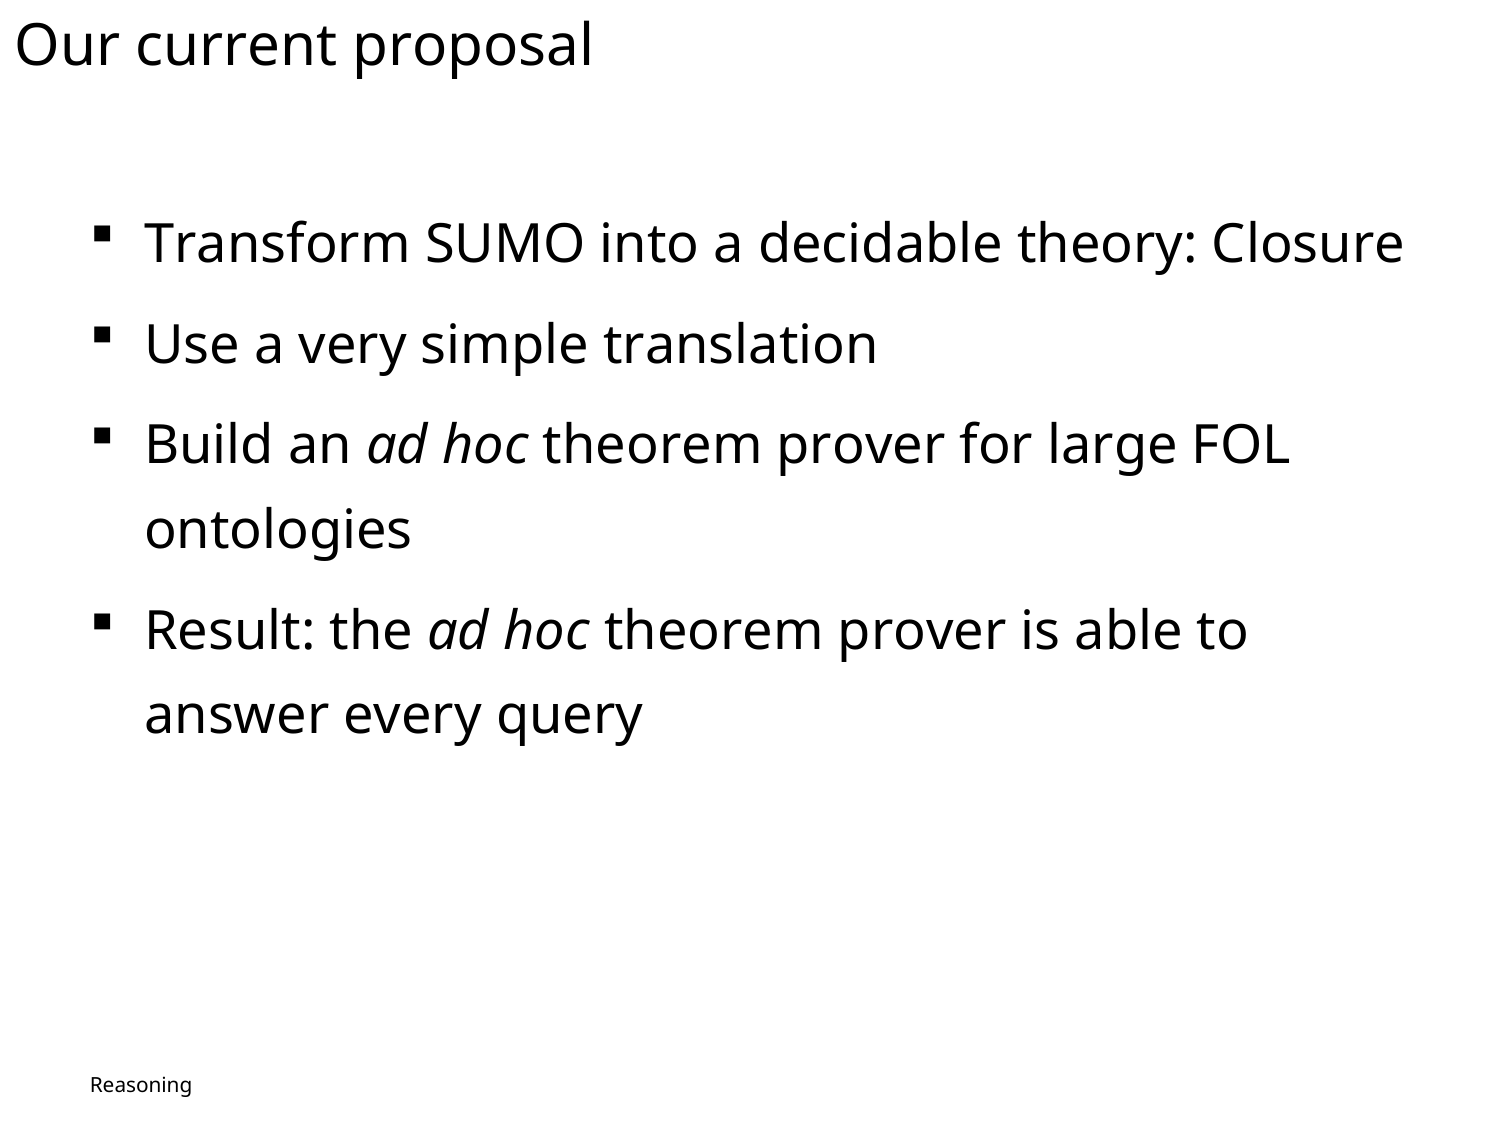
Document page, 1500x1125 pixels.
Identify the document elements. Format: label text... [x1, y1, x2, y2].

title Our current proposal [0, 0, 1500, 91]
list Transform SUMO into a decidable theory: Closure Use a very simple translation Build an ad hoc theorem prover for large FOL ontologies Result: the ad hoc theorem prover is able to answer every query [75, 112, 1438, 1035]
